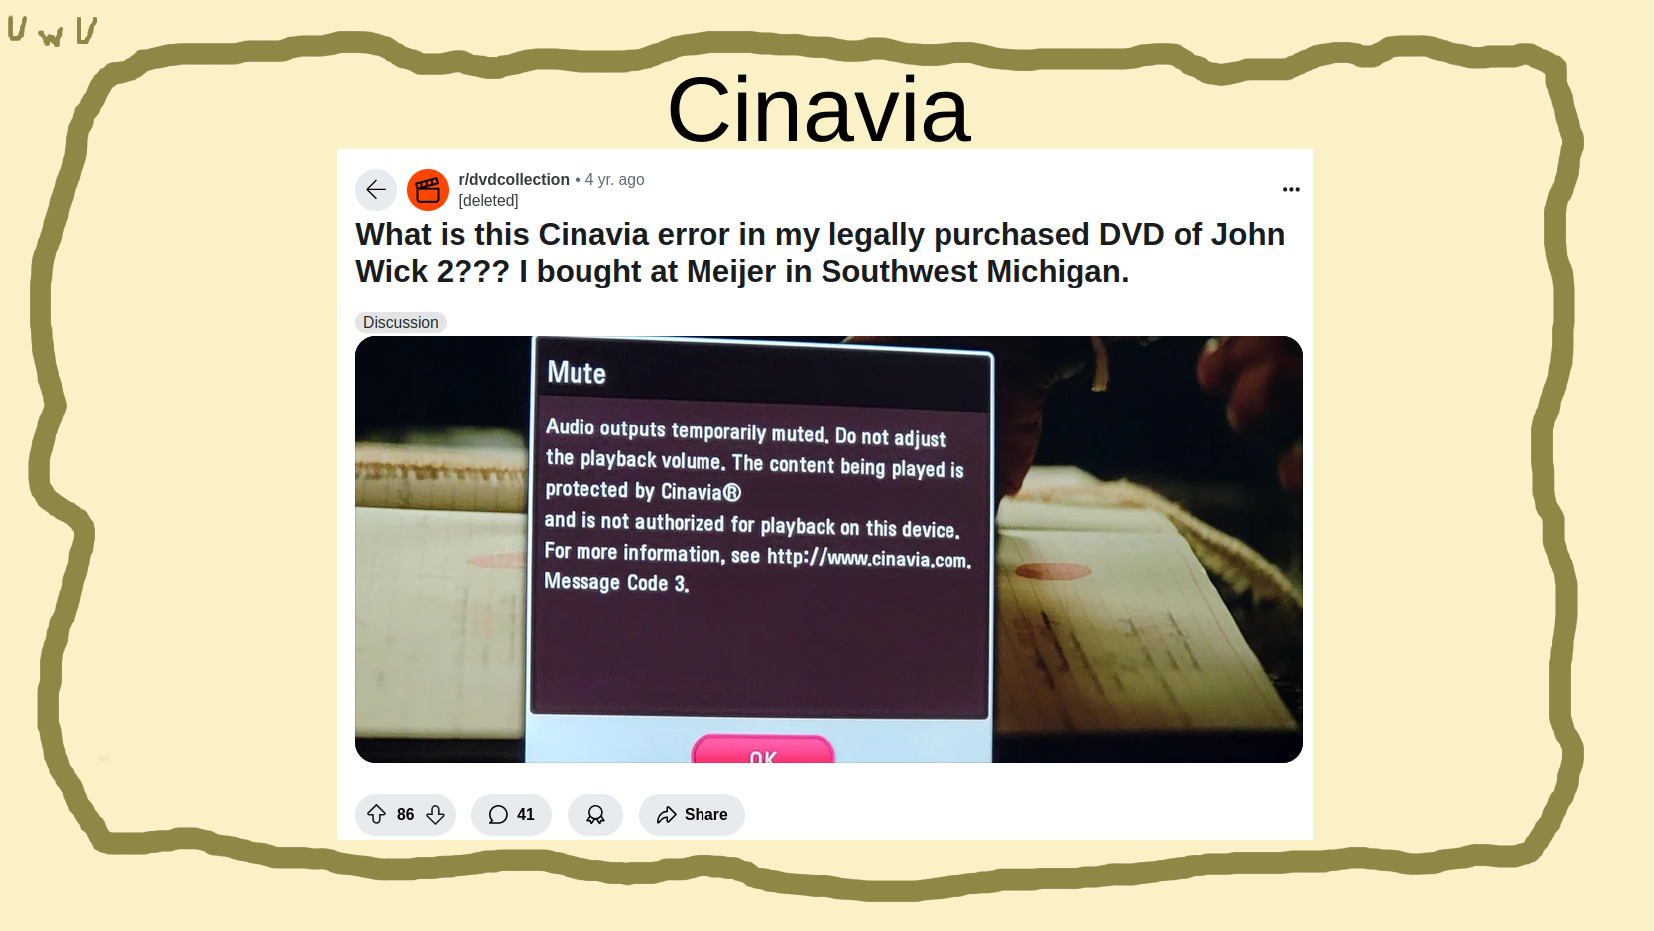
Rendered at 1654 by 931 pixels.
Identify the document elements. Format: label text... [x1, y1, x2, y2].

title Cinavia [75, 32, 1564, 188]
picture [0, 0, 1654, 931]
